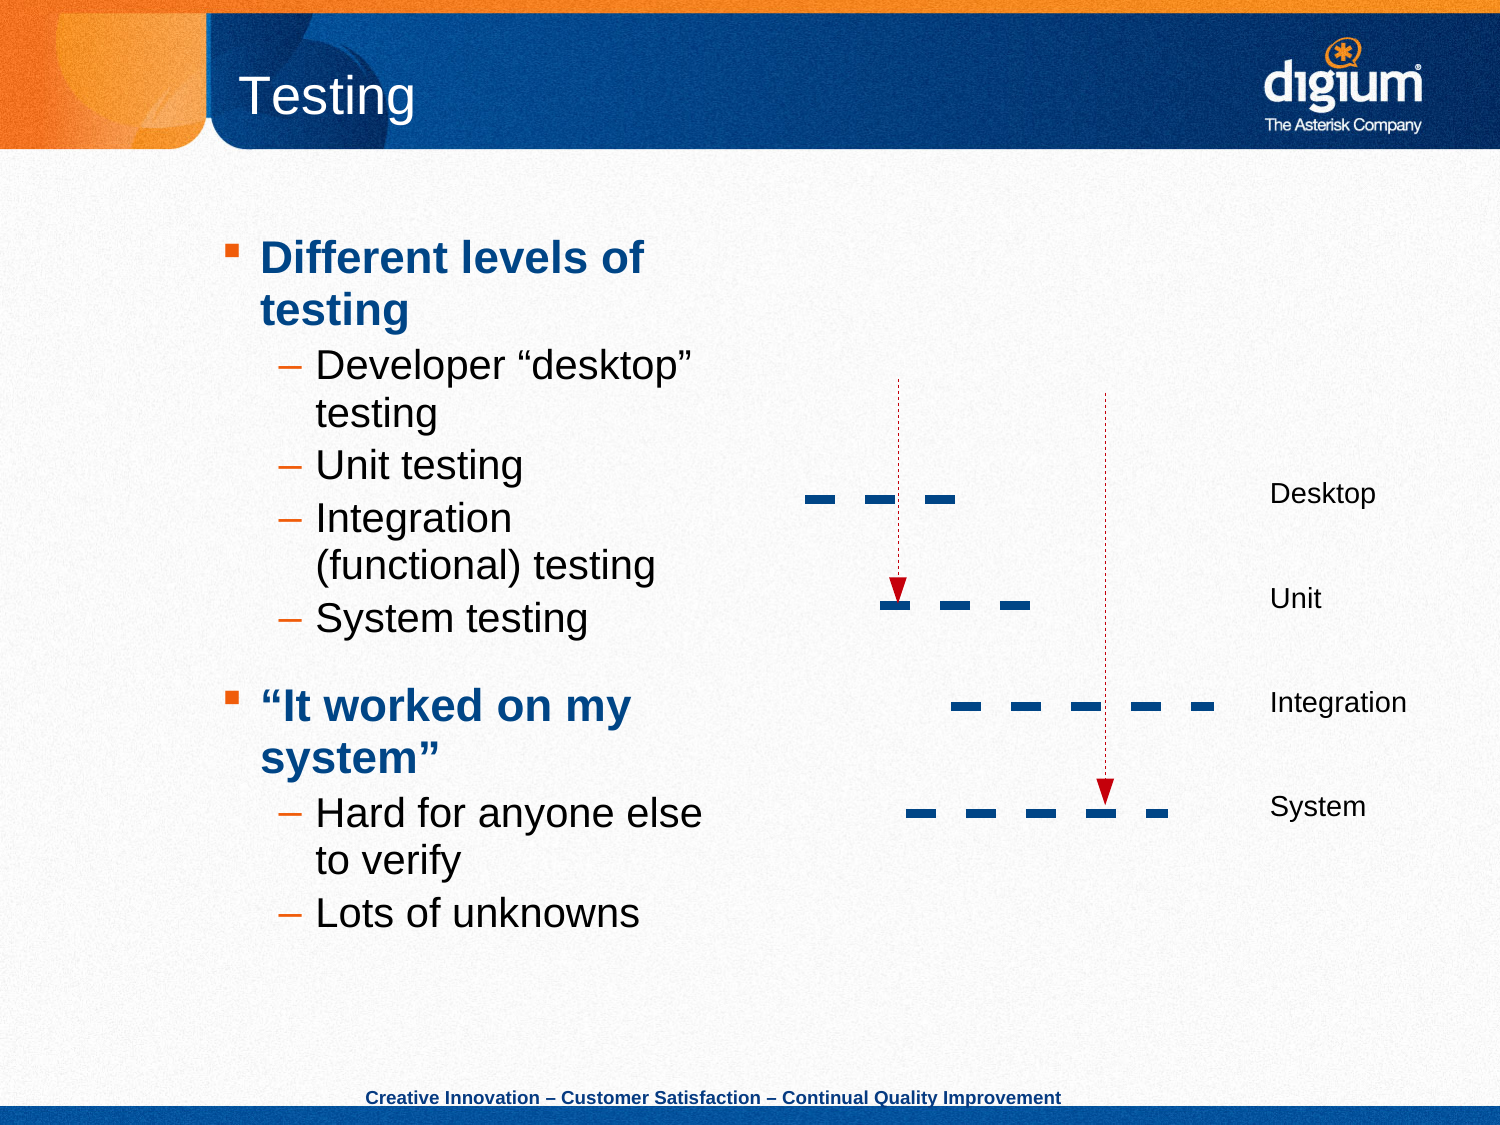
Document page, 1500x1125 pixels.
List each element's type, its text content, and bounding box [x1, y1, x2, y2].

text_box Desktop Unit Integration System [1255, 467, 1443, 833]
picture [0, 0, 1500, 1125]
list Different levels of testing Developer “desktop” testing Unit testing Integration (functional) testing System testing “It worked on my system” Hard for anyone else to verify Lots of unknowns [206, 224, 741, 967]
title Testing [238, 27, 1243, 127]
